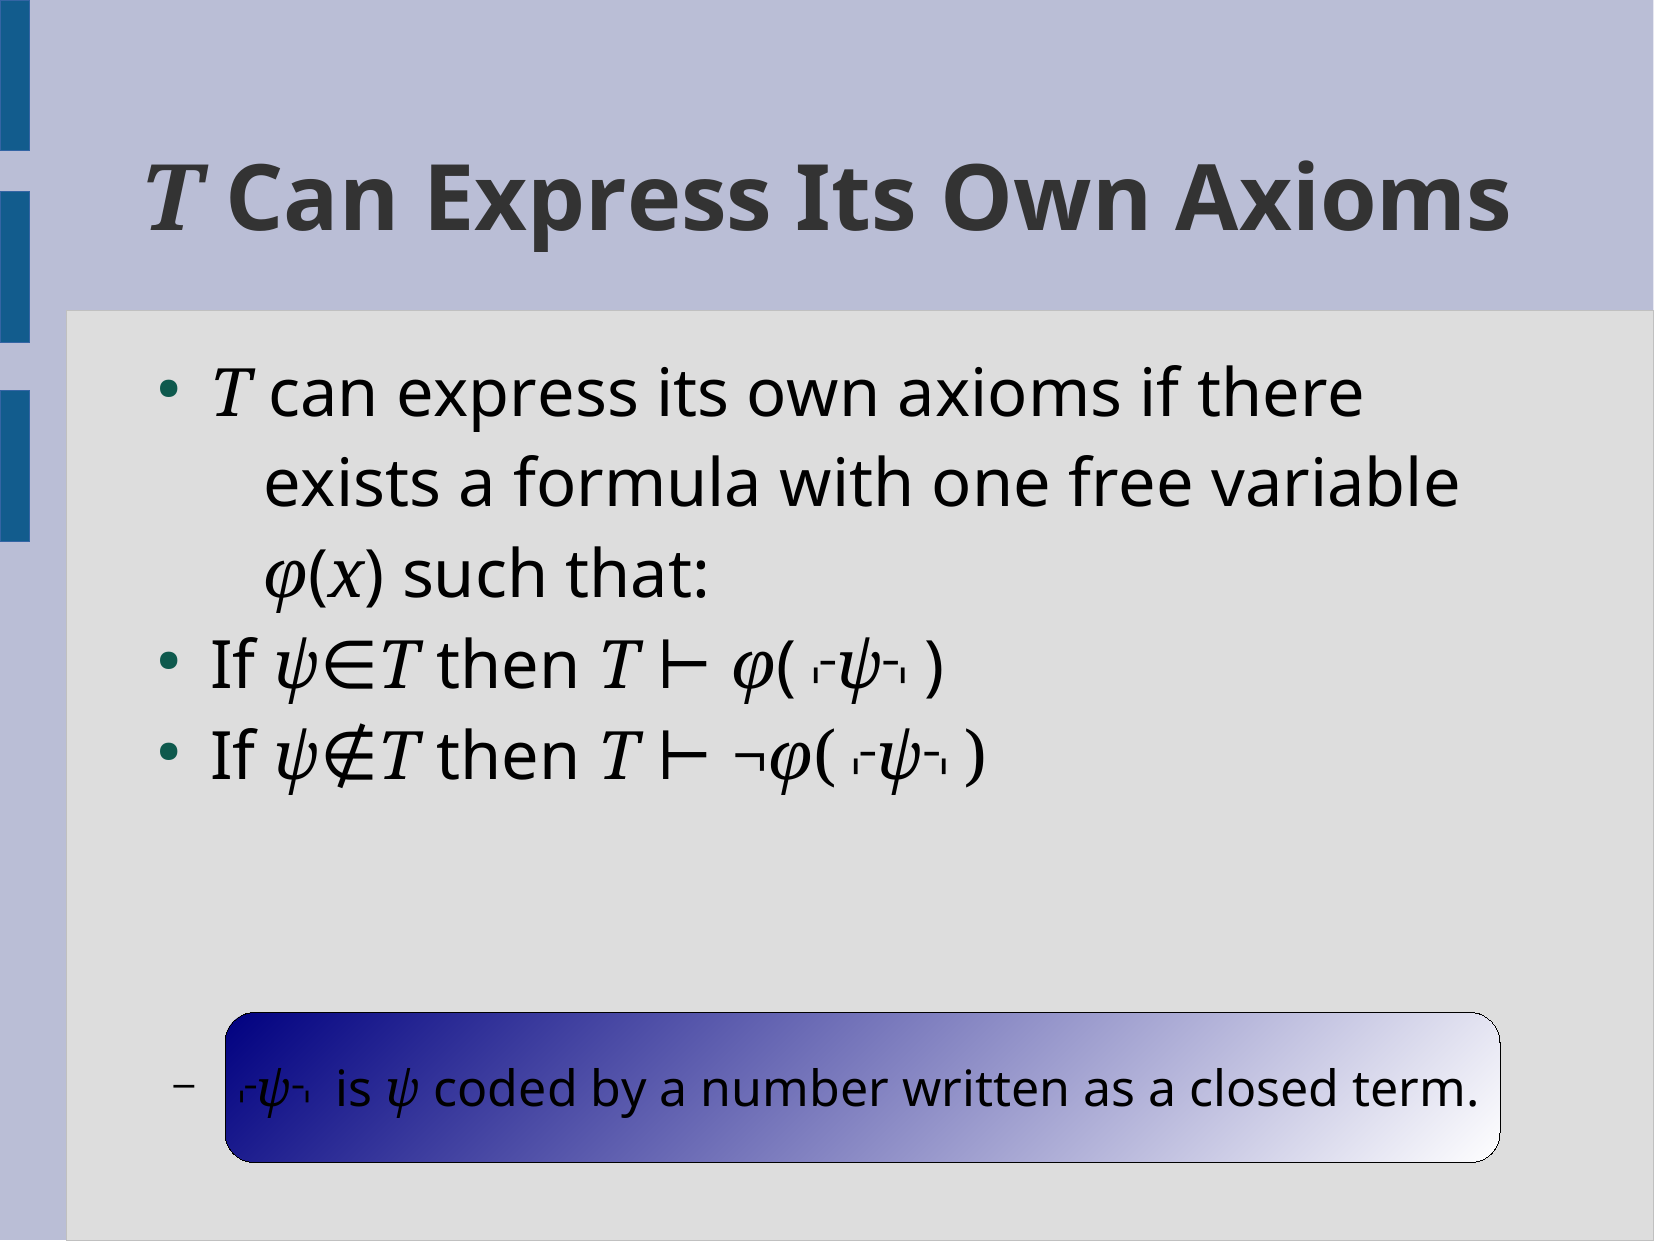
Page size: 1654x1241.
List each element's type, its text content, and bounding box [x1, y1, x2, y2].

title T Can Express Its Own Axioms [121, 91, 1534, 299]
list T can express its own axioms if there exists a formula with one free variable φ(x) such that: If ψ∈T then T ⊢ φ(⌌ψ⌍) If ψ∉T then T ⊢ ¬φ(⌌ψ⌍) [121, 344, 1534, 1127]
text_box ⌌ψ⌍ is ψ coded by a number written as a closed term. [225, 1012, 1501, 1163]
